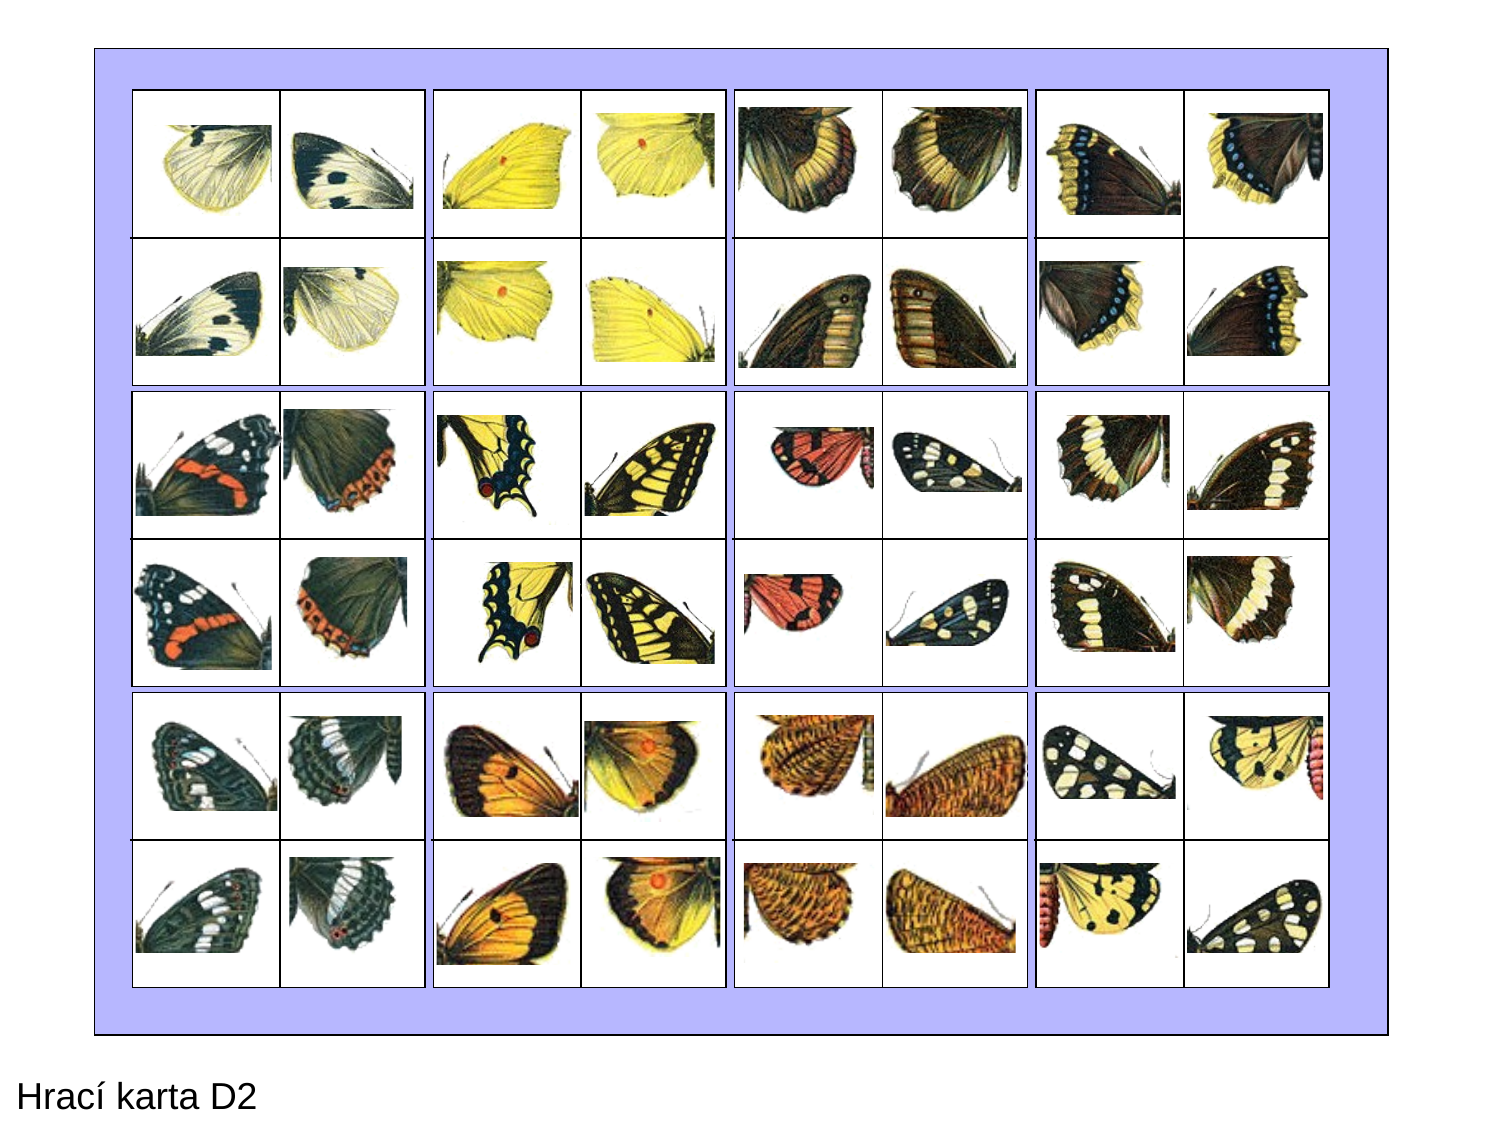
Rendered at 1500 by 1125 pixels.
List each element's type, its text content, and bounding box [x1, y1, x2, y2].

picture [436, 863, 573, 965]
picture [283, 119, 414, 209]
picture [1187, 255, 1329, 356]
picture [578, 557, 715, 664]
picture [283, 267, 419, 358]
picture [442, 721, 579, 817]
picture [437, 261, 573, 361]
picture [738, 261, 875, 368]
picture [1039, 710, 1176, 799]
picture [135, 403, 431, 525]
picture [1187, 415, 1324, 510]
picture [135, 710, 402, 820]
picture [744, 574, 880, 648]
text_box Hrací karta D2 [1, 1064, 273, 1125]
picture [1187, 863, 1324, 953]
picture [123, 557, 408, 673]
picture [1039, 863, 1182, 958]
picture [584, 113, 715, 213]
picture [437, 562, 573, 673]
picture [141, 125, 272, 216]
picture [885, 107, 1022, 218]
picture [1187, 556, 1318, 651]
picture [584, 409, 721, 516]
picture [885, 261, 1016, 368]
picture [738, 715, 874, 815]
picture [1039, 113, 1323, 215]
text_box [94, 48, 1388, 1035]
picture [437, 415, 573, 525]
picture [1045, 556, 1176, 652]
picture [584, 721, 721, 822]
picture [743, 863, 881, 963]
picture [289, 857, 432, 962]
picture [885, 574, 1022, 646]
picture [1187, 716, 1324, 810]
picture [885, 421, 1022, 492]
picture [738, 107, 875, 218]
picture [885, 721, 1028, 817]
picture [584, 857, 721, 958]
picture [885, 857, 1016, 953]
picture [1039, 261, 1182, 361]
picture [135, 851, 278, 953]
picture [1039, 415, 1170, 509]
picture [738, 427, 874, 500]
picture [442, 113, 579, 209]
picture [135, 267, 272, 356]
picture [584, 267, 715, 362]
